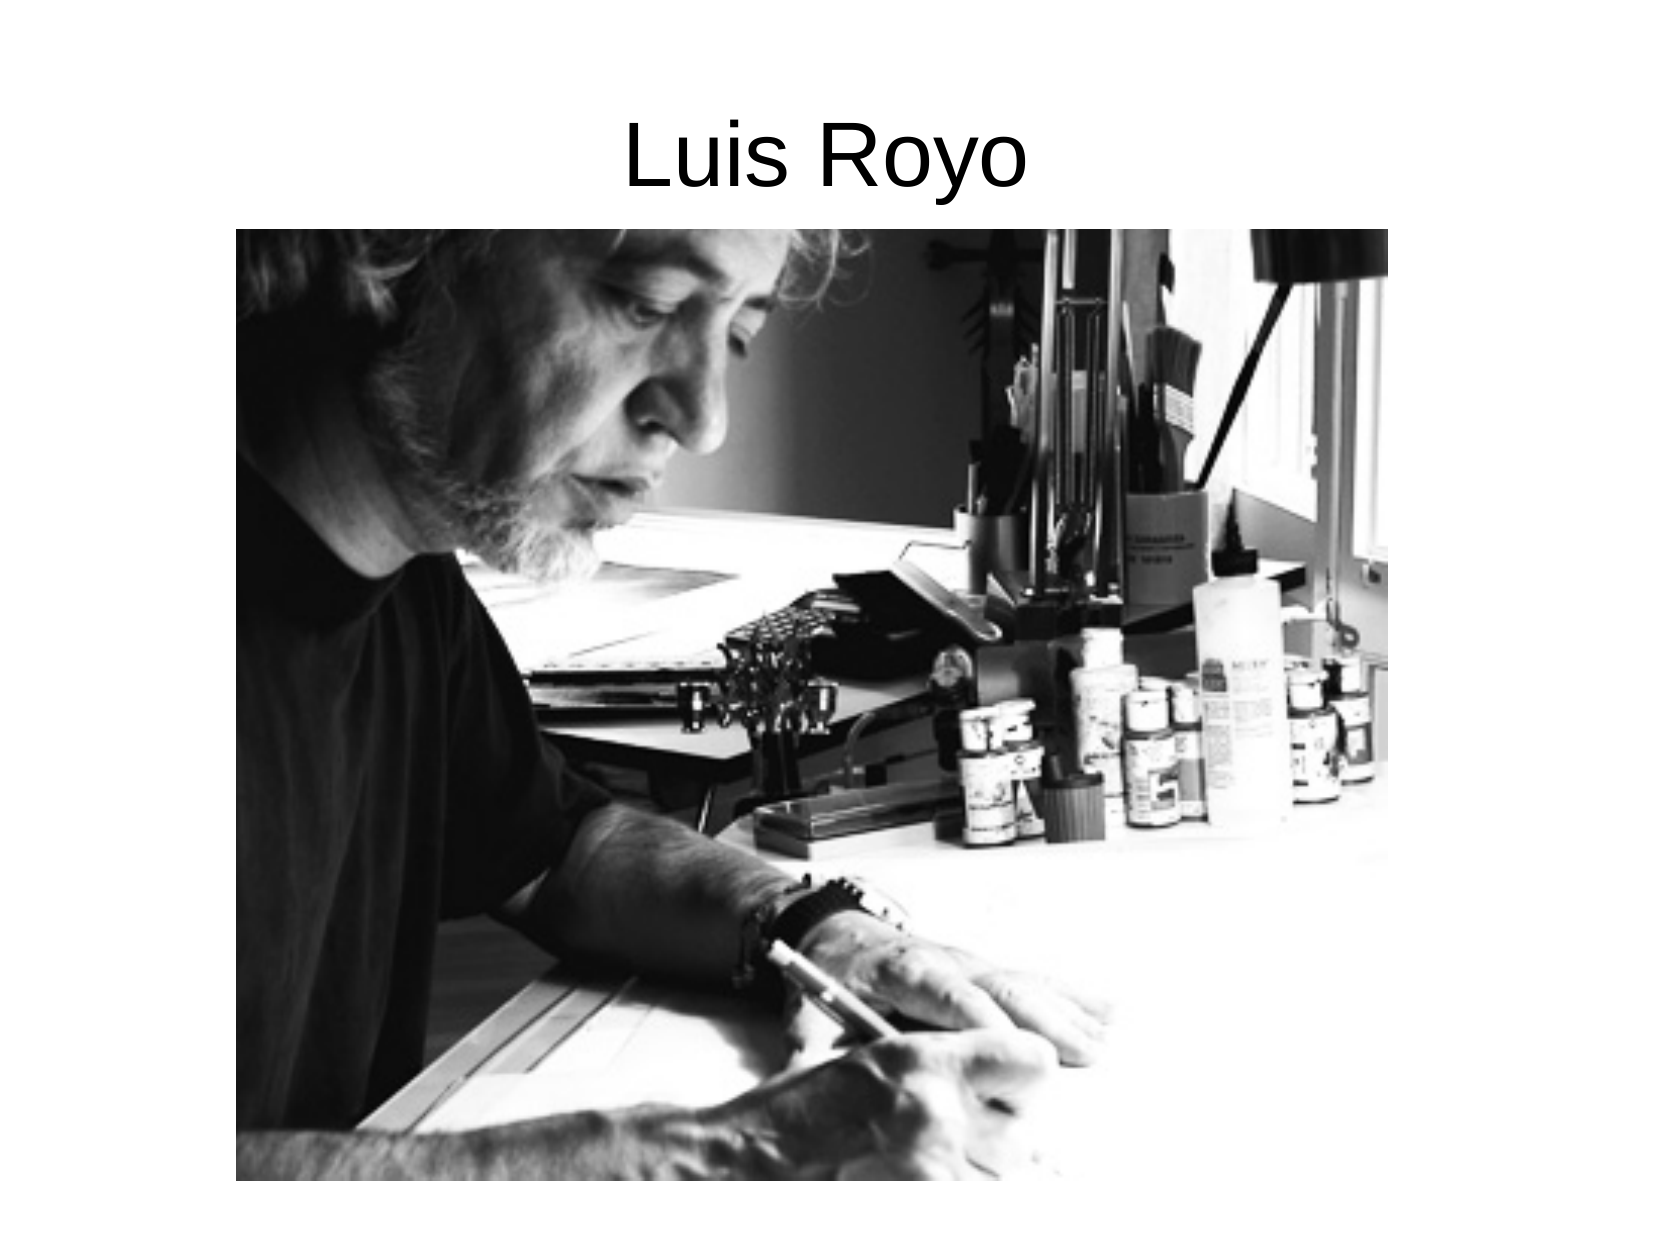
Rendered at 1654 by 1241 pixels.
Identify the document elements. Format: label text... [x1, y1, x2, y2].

picture [236, 229, 1388, 1181]
title Luis Royo [82, 56, 1571, 249]
